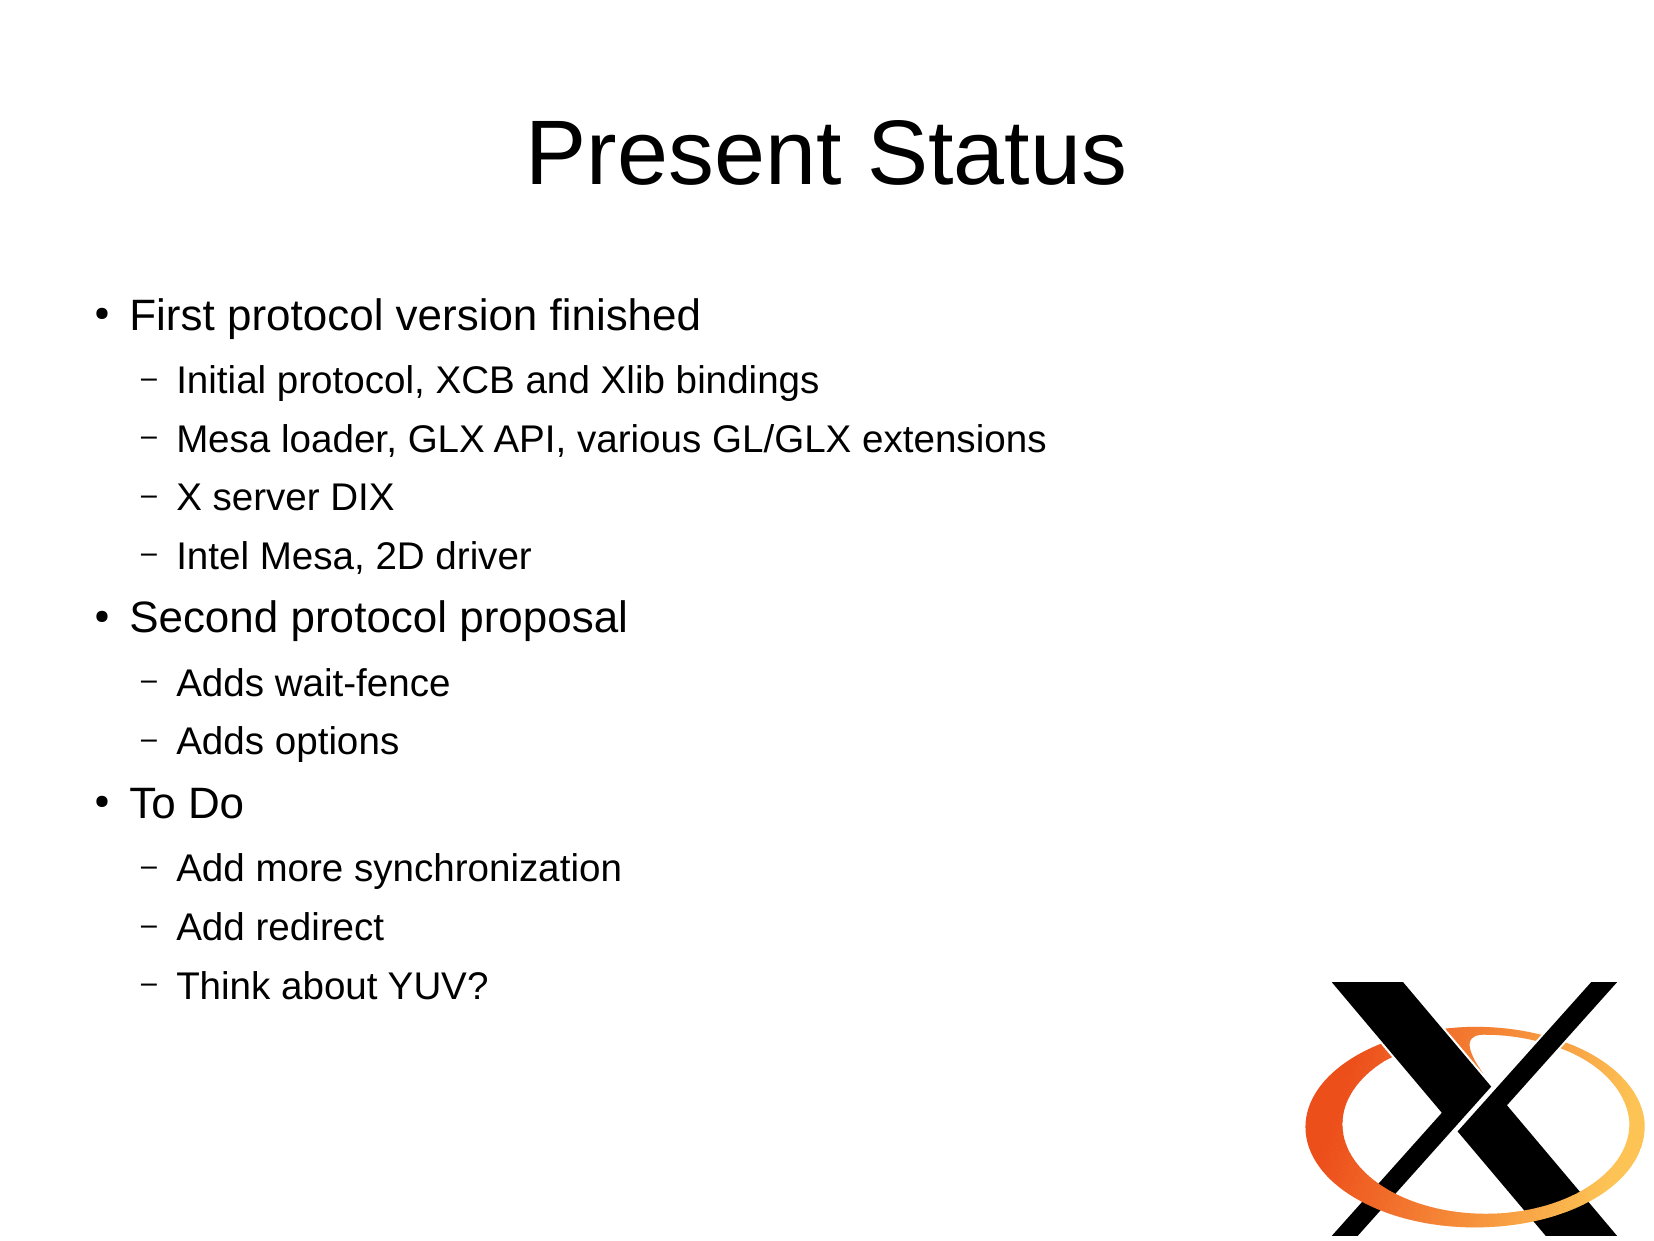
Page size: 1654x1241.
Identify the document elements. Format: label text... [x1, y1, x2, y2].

title Present Status [82, 49, 1571, 257]
list First protocol version finished Initial protocol, XCB and Xlib bindings Mesa loader, GLX API, various GL/GLX extensions X server DIX Intel Mesa, 2D driver Second protocol proposal Adds wait-fence Adds options To Do Add more synchronization Add redirect Think about YUV? [82, 290, 1571, 1010]
